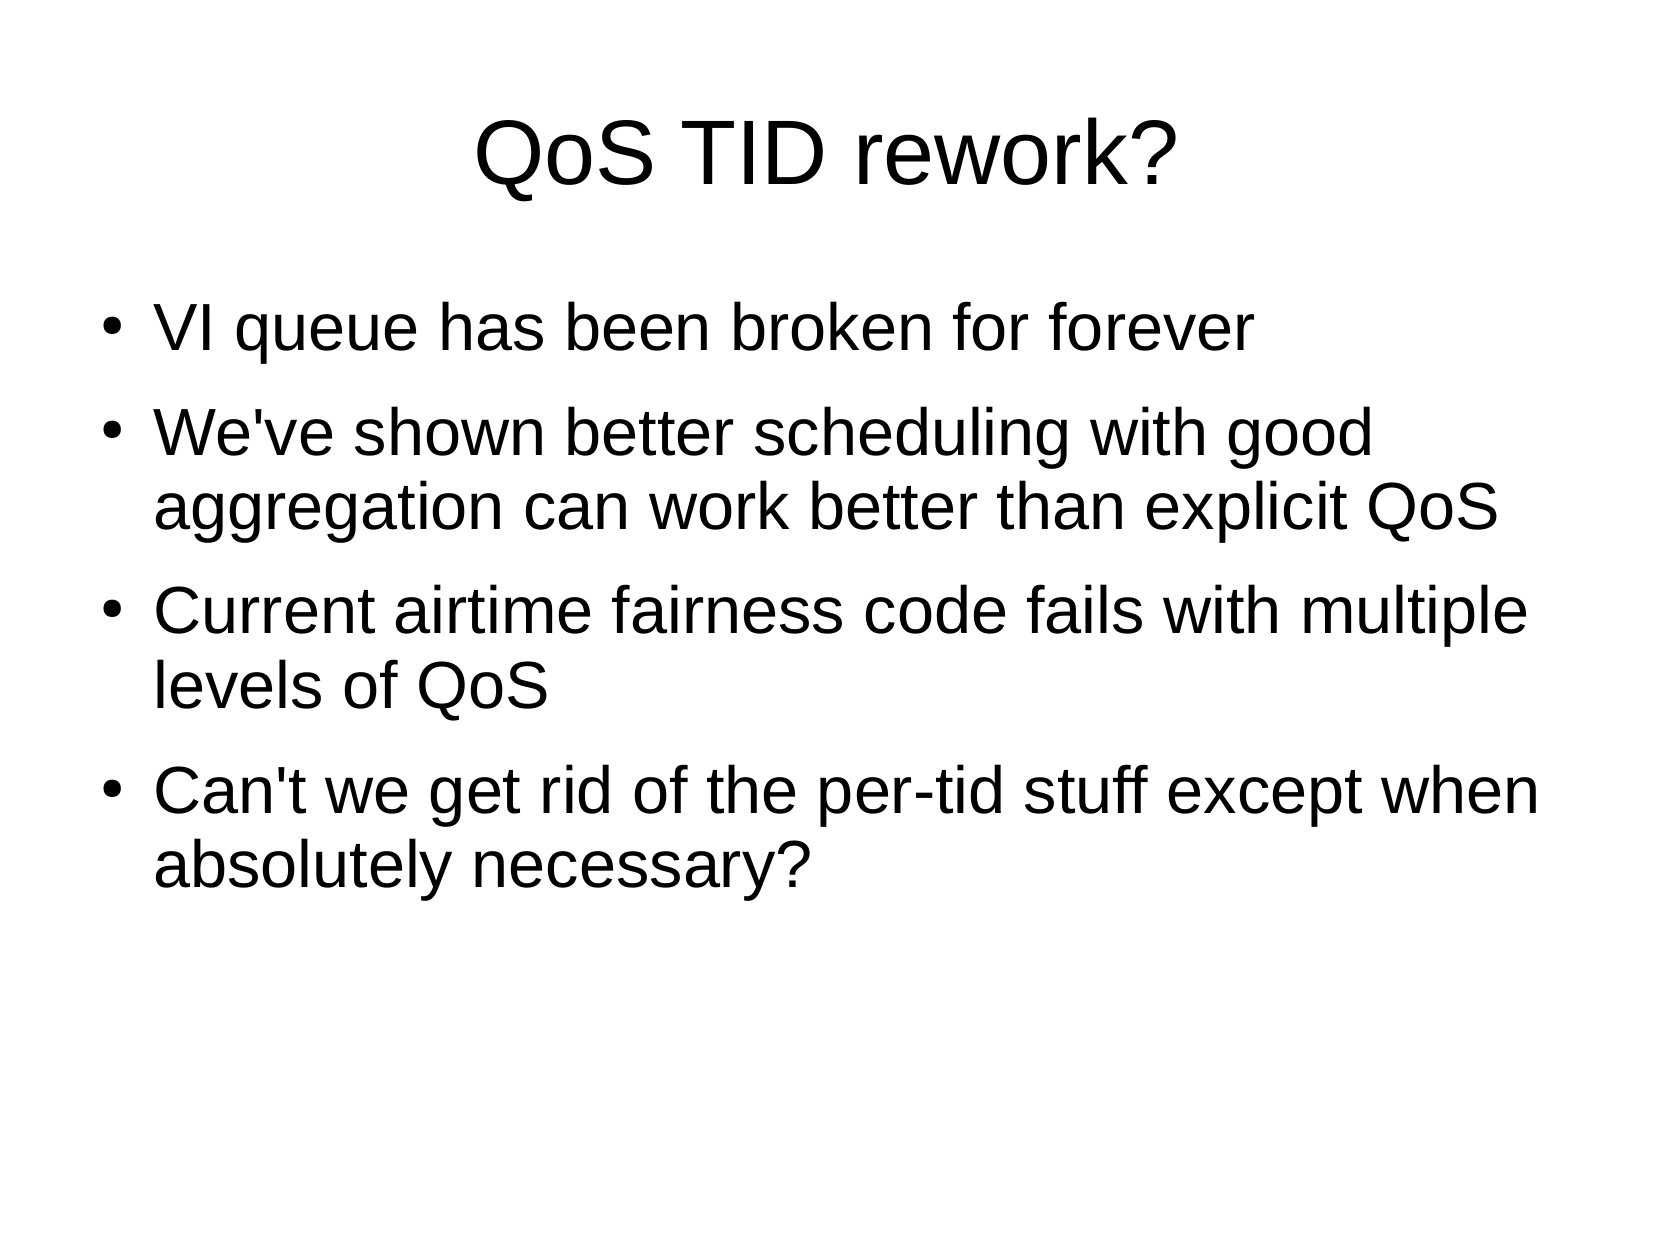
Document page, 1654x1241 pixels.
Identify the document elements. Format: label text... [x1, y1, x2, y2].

list VI queue has been broken for forever We've shown better scheduling with good aggregation can work better than explicit QoS Current airtime fairness code fails with multiple levels of QoS Can't we get rid of the per-tid stuff except when absolutely necessary? [82, 290, 1571, 1010]
title QoS TID rework? [82, 49, 1571, 257]
